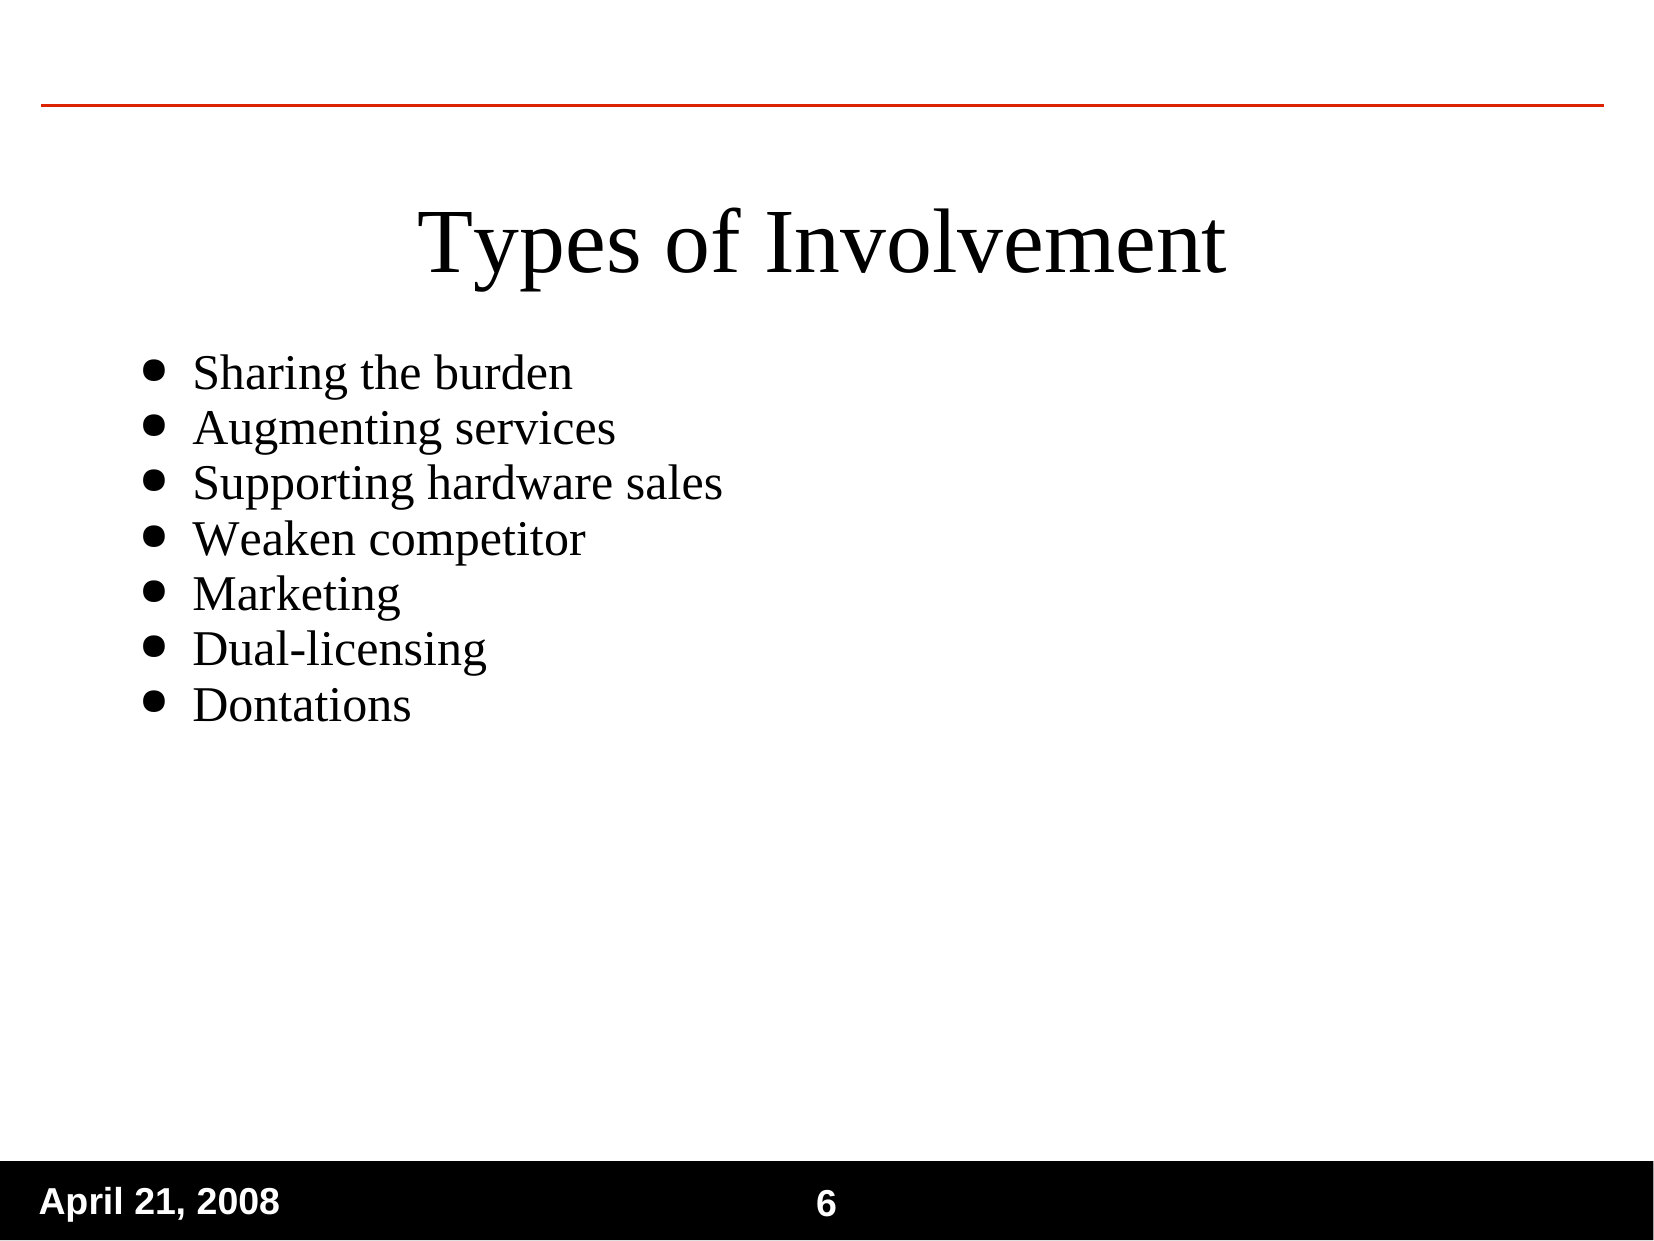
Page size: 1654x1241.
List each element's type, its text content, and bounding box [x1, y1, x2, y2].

list Sharing the burden Augmenting services Supporting hardware sales Weaken competitor Marketing Dual-licensing Dontations [121, 344, 1534, 1127]
title Types of Involvement [117, 137, 1530, 346]
